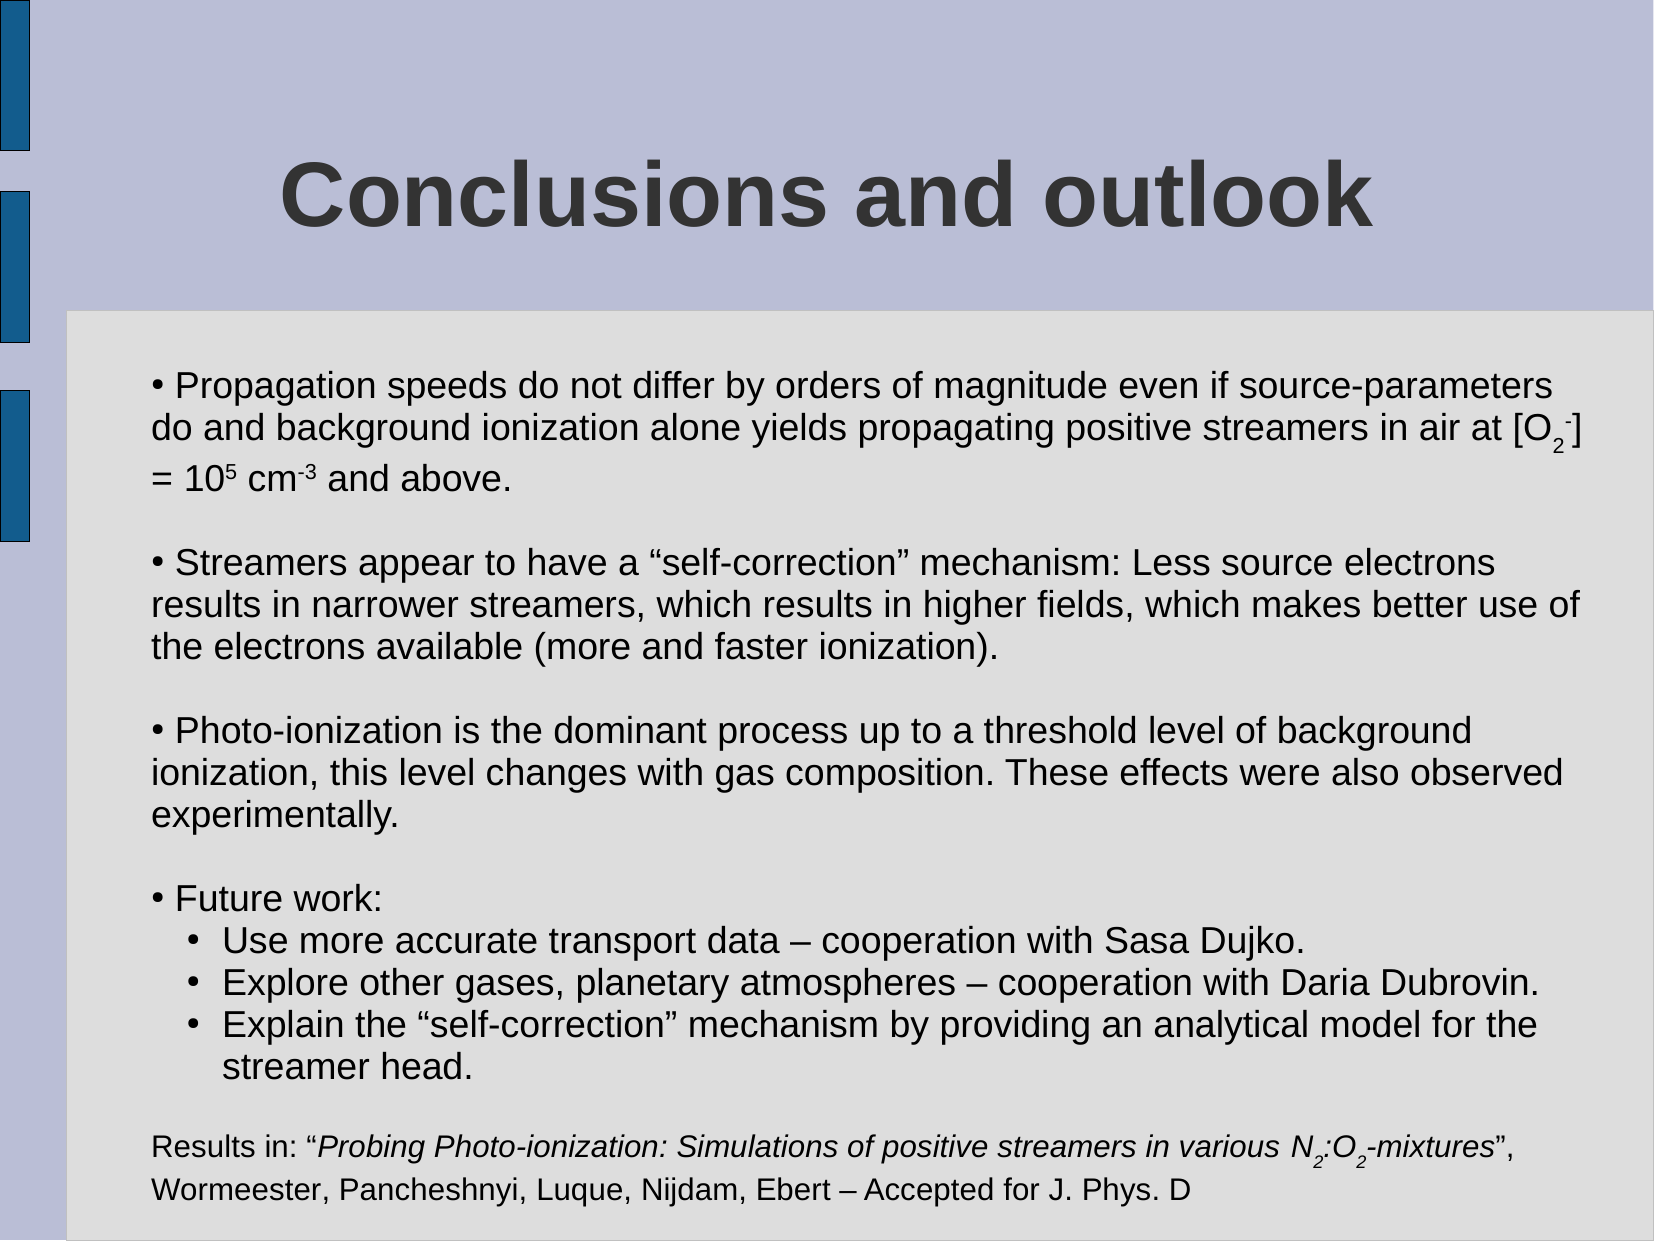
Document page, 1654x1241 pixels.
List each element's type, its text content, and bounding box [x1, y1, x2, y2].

title Conclusions and outlook [121, 98, 1534, 291]
text_box Propagation speeds do not differ by orders of magnitude even if source-parameters do and background ionization alone yields propagating positive streamers in air at [O2-] = 105 cm-3 and above. Streamers appear to have a “self-correction” mechanism: Less source electrons results in narrower streamers, which results in higher fields, which makes better use of the electrons available (more and faster ionization). Photo-ionization is the dominant process up to a threshold level of background ionization, this level changes with gas composition. These effects were also observed experimentally. Future work: Use more accurate transport data – cooperation with Sasa Dujko. Explore other gases, planetary atmospheres – cooperation with Daria Dubrovin. Explain the “self-correction” mechanism by providing an analytical model for the streamer head. Results in: “Probing Photo-ionization: Simulations of positive streamers in various N2:O2-mixtures”, Wormeester, Pancheshnyi, Luque, Nijdam, Ebert – Accepted for J. Phys. D [136, 357, 1616, 1214]
